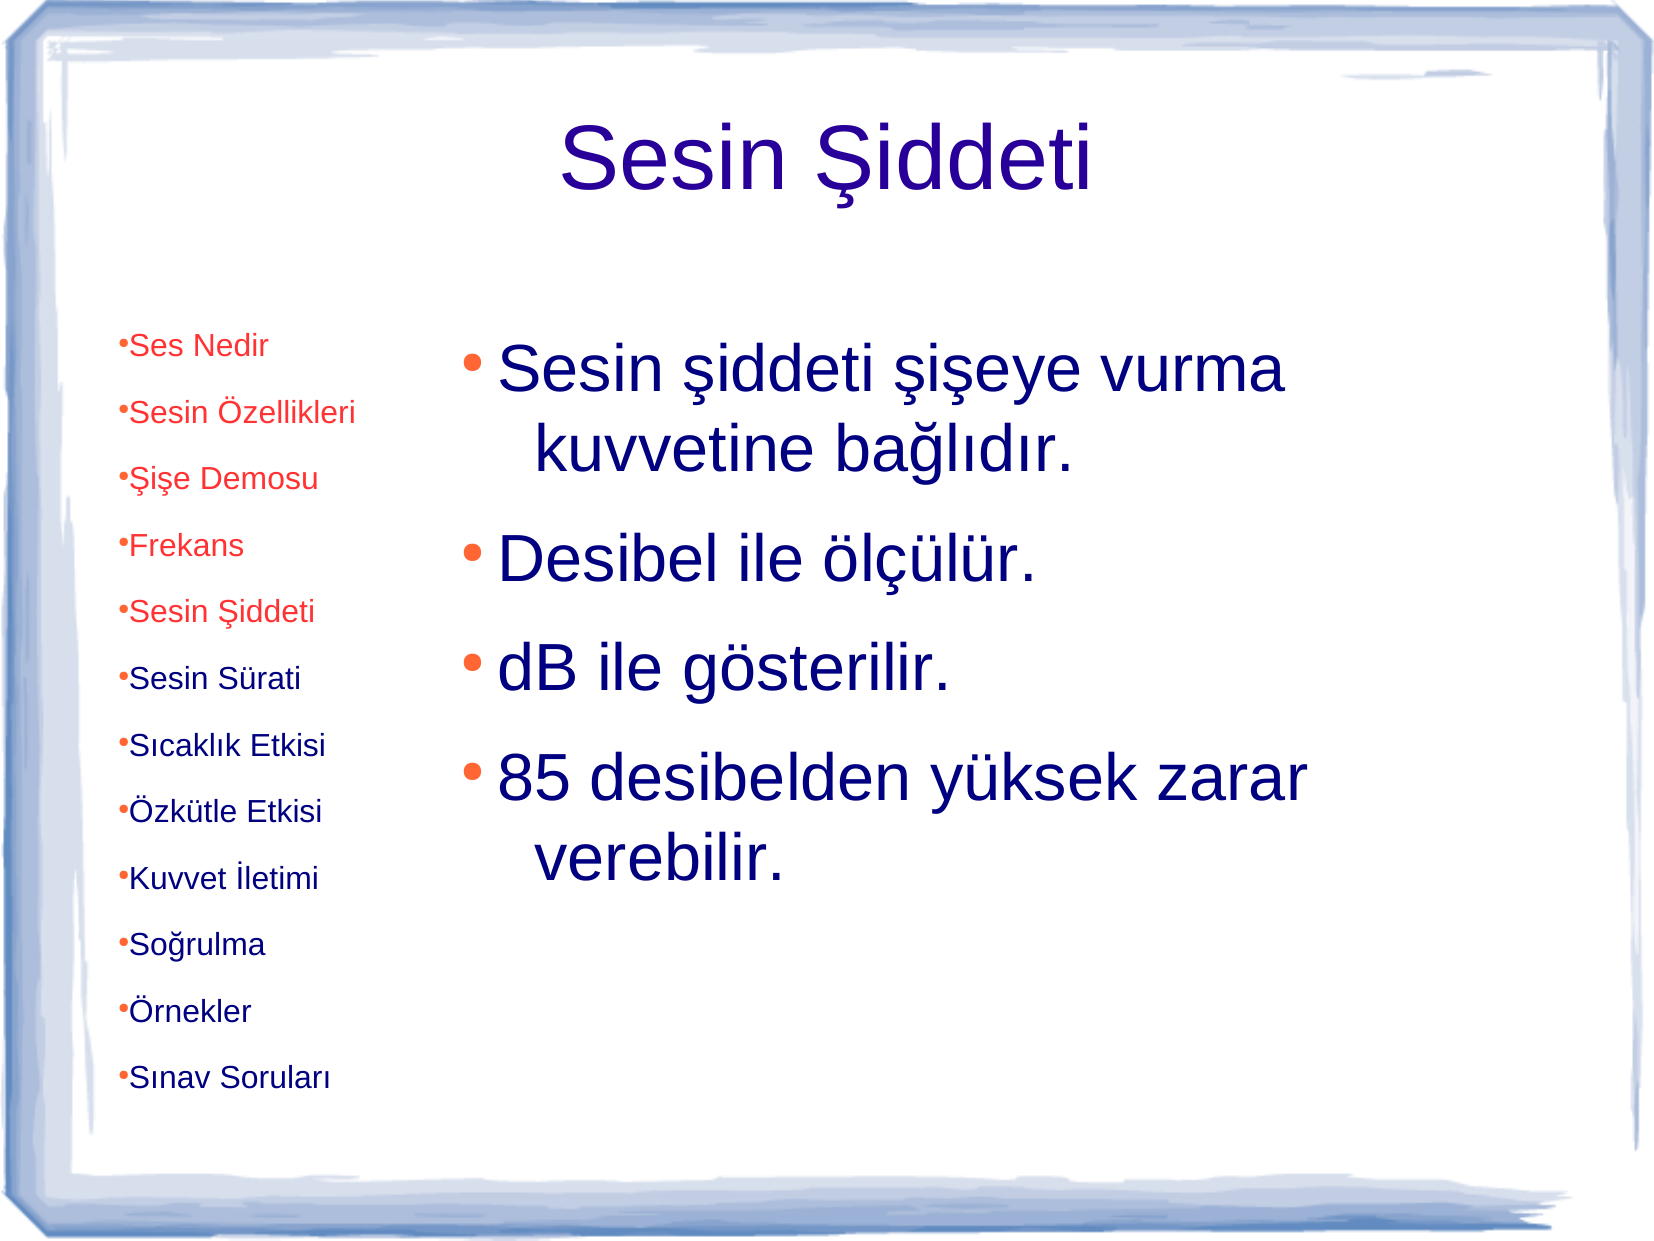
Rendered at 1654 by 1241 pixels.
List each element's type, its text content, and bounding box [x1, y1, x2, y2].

list Sesin şiddeti şişeye vurma kuvvetine bağlıdır. Desibel ile ölçülür. dB ile gösterilir. 85 desibelden yüksek zarar verebilir. [460, 324, 1572, 1004]
title Sesin Şiddeti [82, 49, 1571, 257]
list Ses Nedir Sesin Özellikleri Şişe Demosu Frekans Sesin Şiddeti Sesin Sürati Sıcaklık Etkisi Özkütle Etkisi Kuvvet İletimi Soğrulma Örnekler Sınav Soruları [118, 324, 438, 1097]
